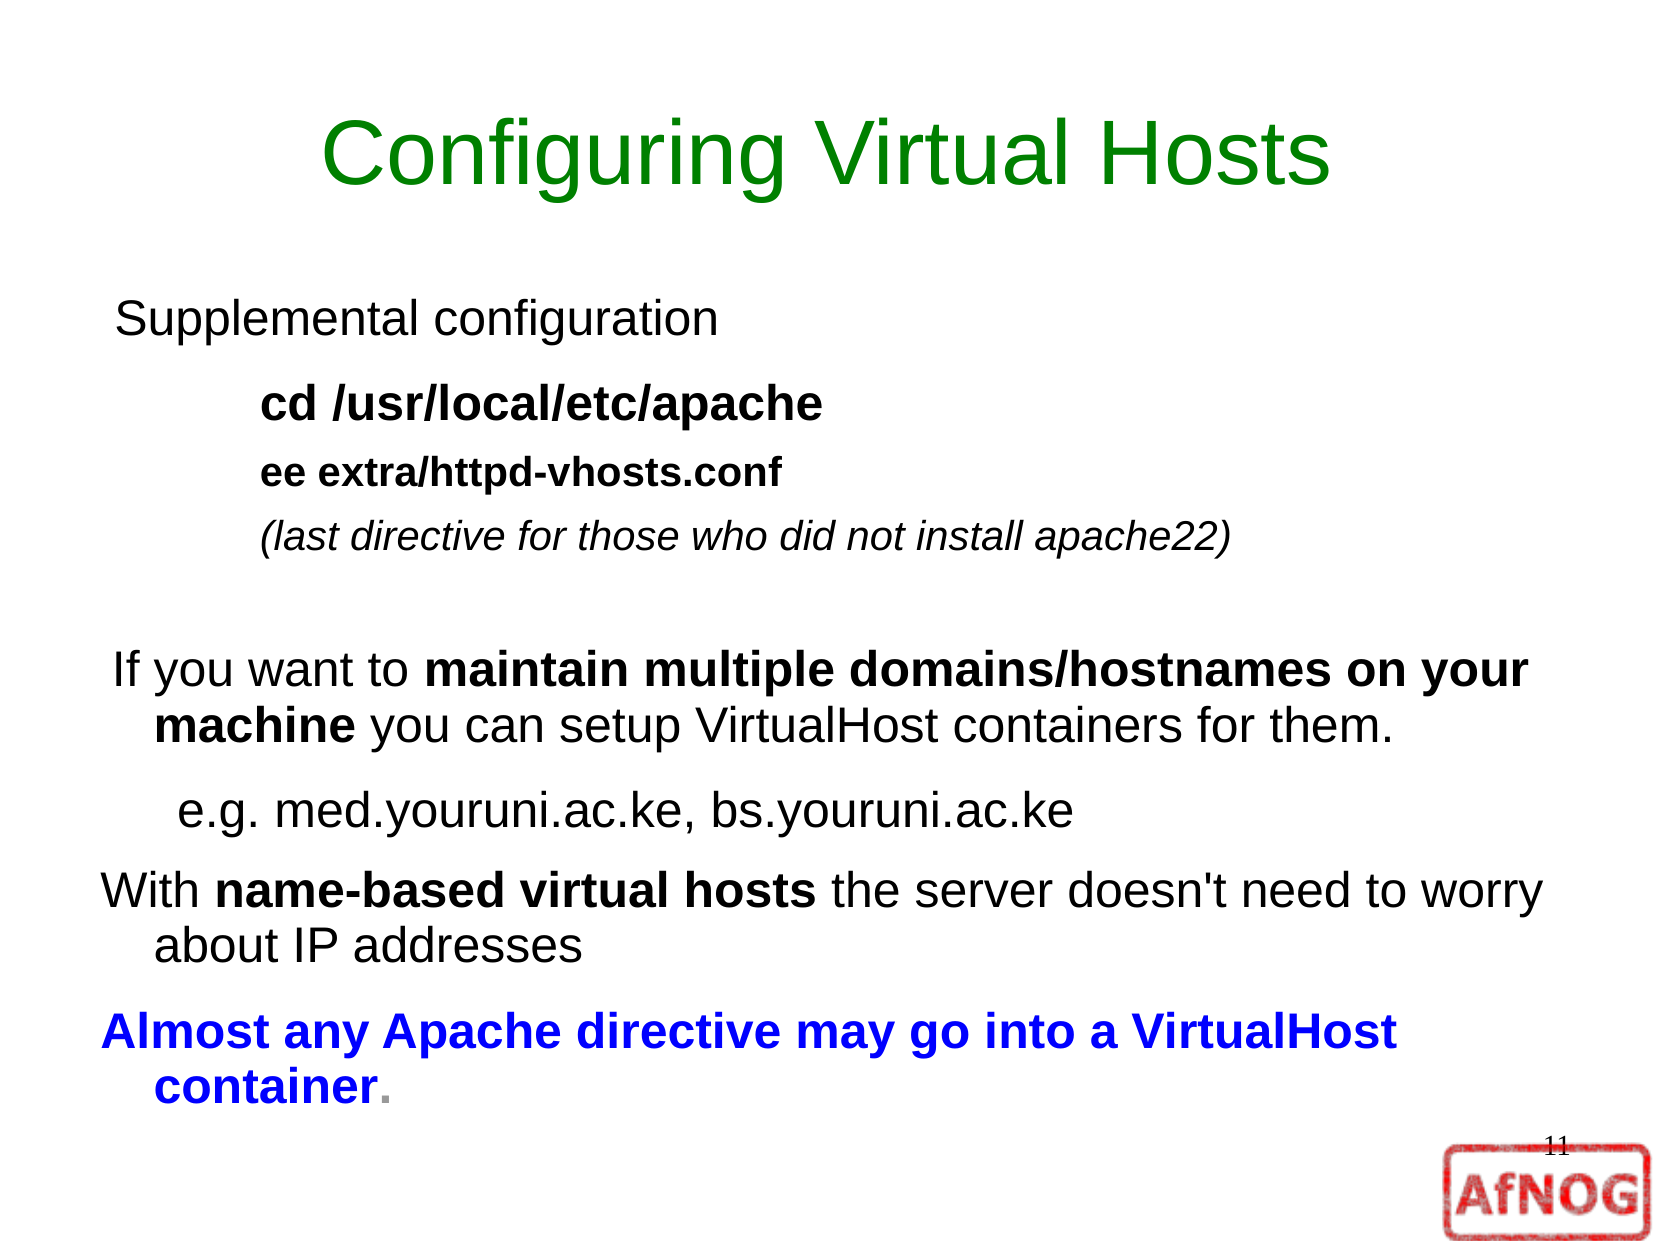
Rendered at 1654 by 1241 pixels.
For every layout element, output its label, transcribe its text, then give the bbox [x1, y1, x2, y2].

picture [1441, 1141, 1654, 1241]
title Configuring Virtual Hosts [82, 56, 1571, 250]
list Supplemental configuration cd /usr/local/etc/apache ee extra/httpd-vhosts.conf (last directive for those who did not install apache22) If you want to maintain multiple domains/hostnames on your machine you can setup VirtualHost containers for them. e.g. med.youruni.ac.ke, bs.youruni.ac.ke With name-based virtual hosts the server doesn't need to worry about IP addresses Almost any Apache directive may go into a VirtualHost container. [82, 290, 1571, 1115]
